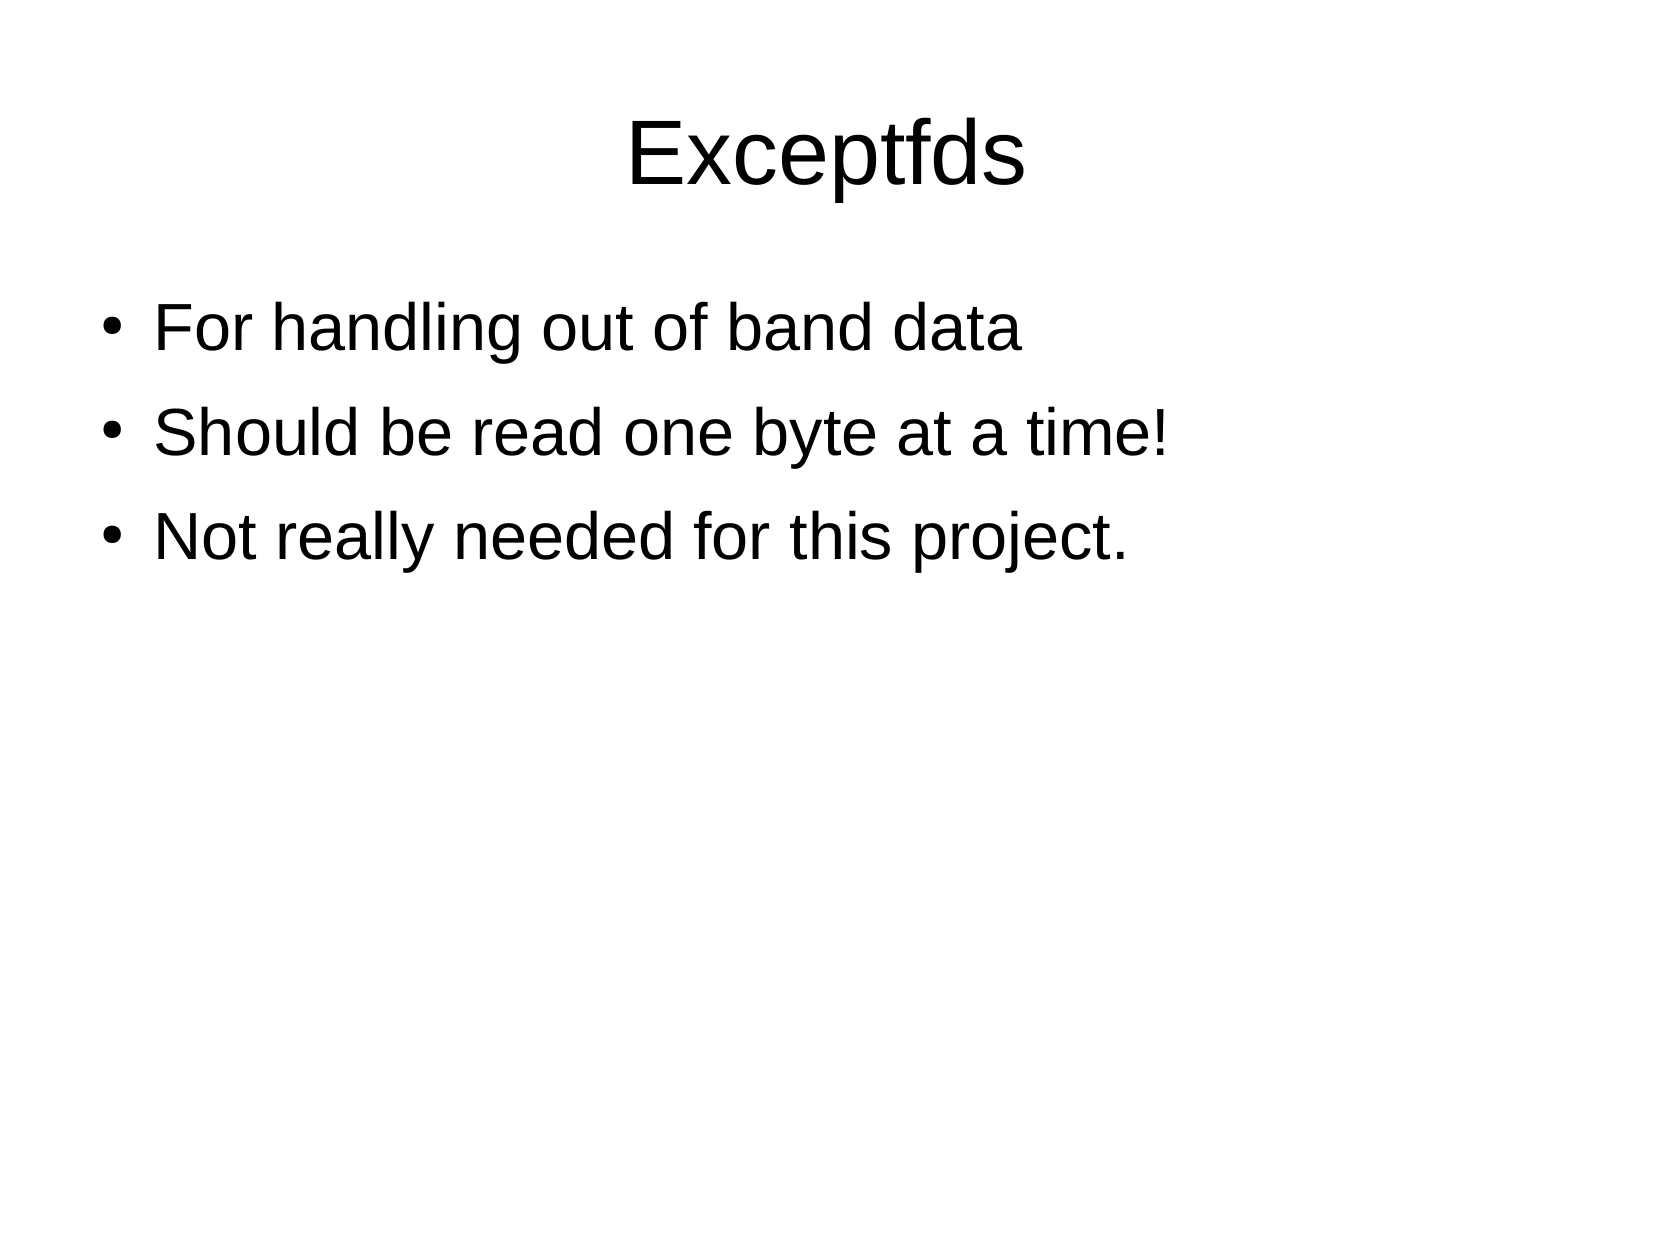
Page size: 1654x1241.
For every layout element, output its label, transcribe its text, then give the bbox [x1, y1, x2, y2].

list For handling out of band data Should be read one byte at a time! Not really needed for this project. [82, 290, 1571, 1109]
title Exceptfds [82, 56, 1571, 250]
